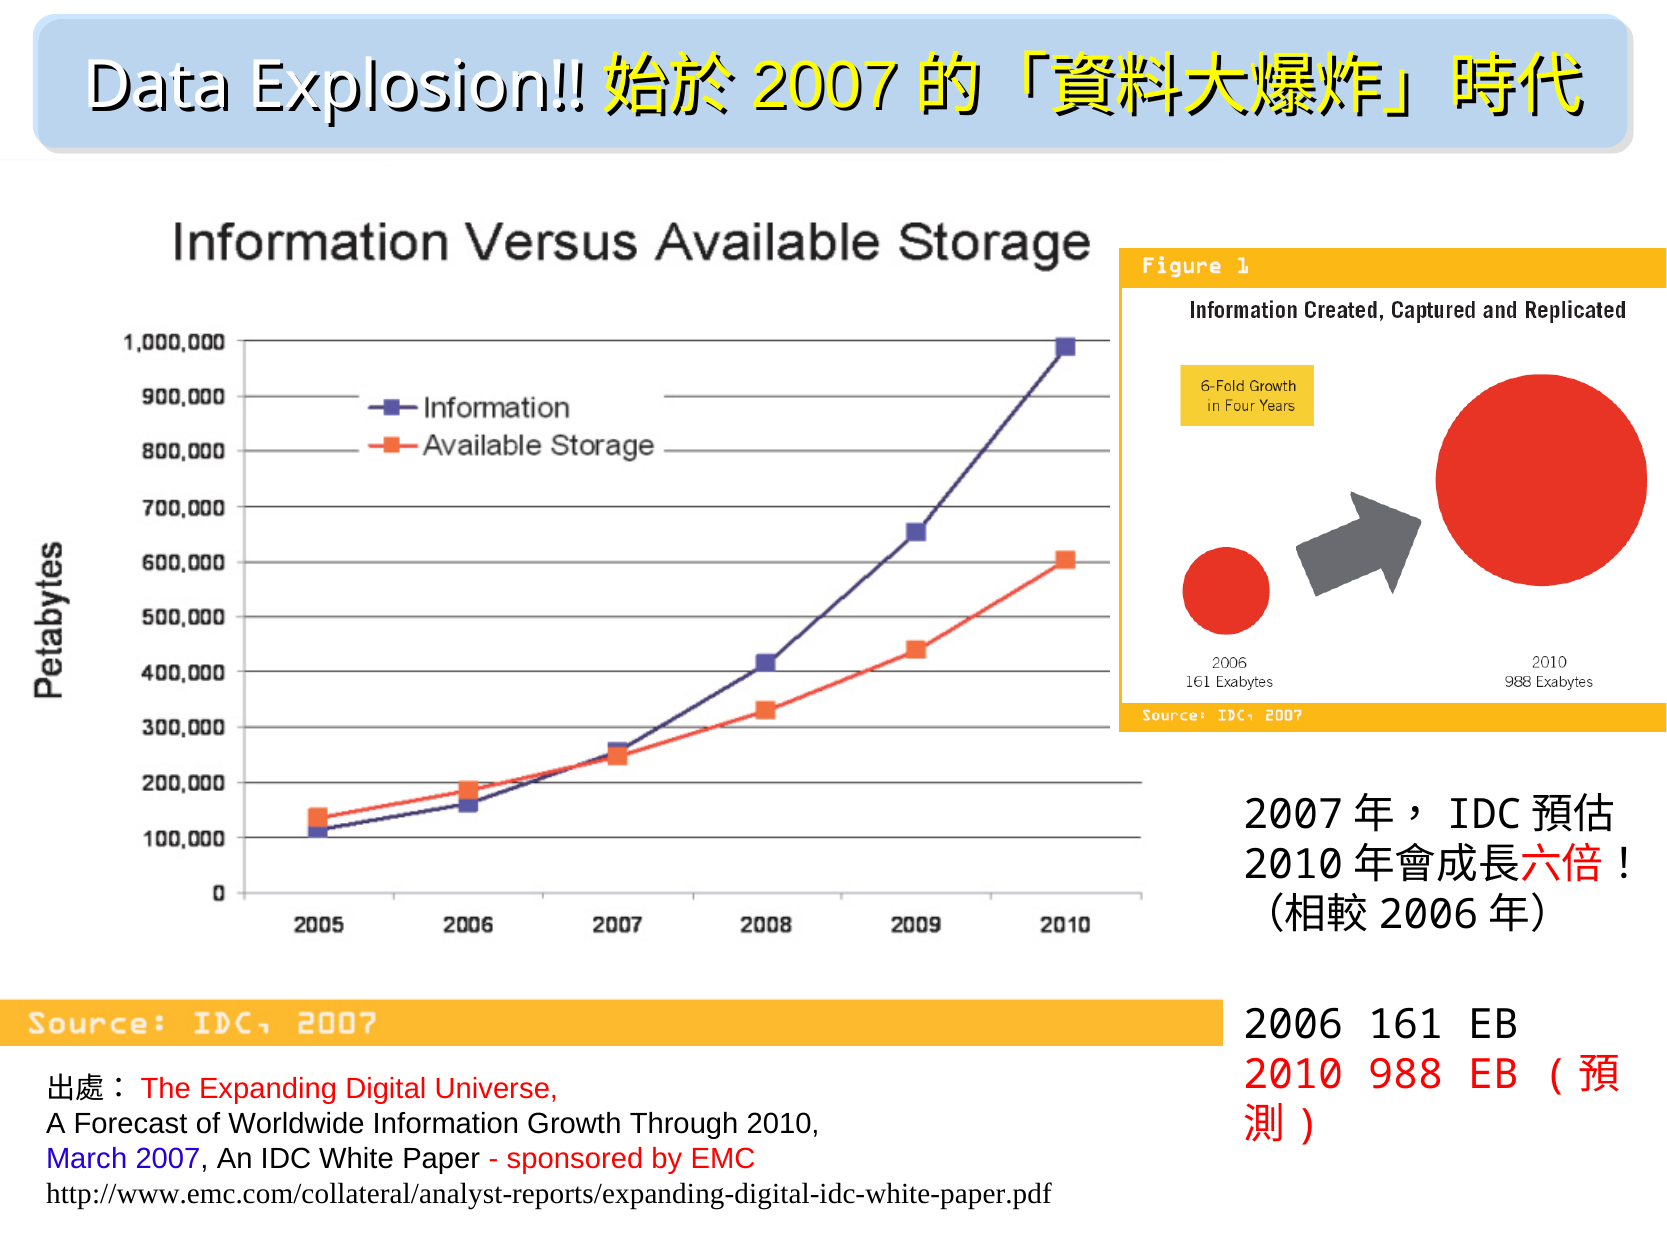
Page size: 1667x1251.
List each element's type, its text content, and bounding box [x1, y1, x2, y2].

text_box 2007年，IDC預估2010年會成長六倍！（相較2006年） 2006 161 EB 2010 988 EB (預測) [1228, 779, 1667, 1105]
picture [0, 159, 1667, 1046]
text_box Data Explosion!!始於2007的「資料大爆炸」時代 [0, 11, 1665, 159]
text_box 出處：The Expanding Digital Universe, A Forecast of Worldwide Information Growth Through 2010, March 2007, An IDC White Paper - sponsored by EMC http://www.emc.com/collateral/analyst-reports/expanding-digital-idc-white-paper.pdf [31, 1061, 1070, 1217]
